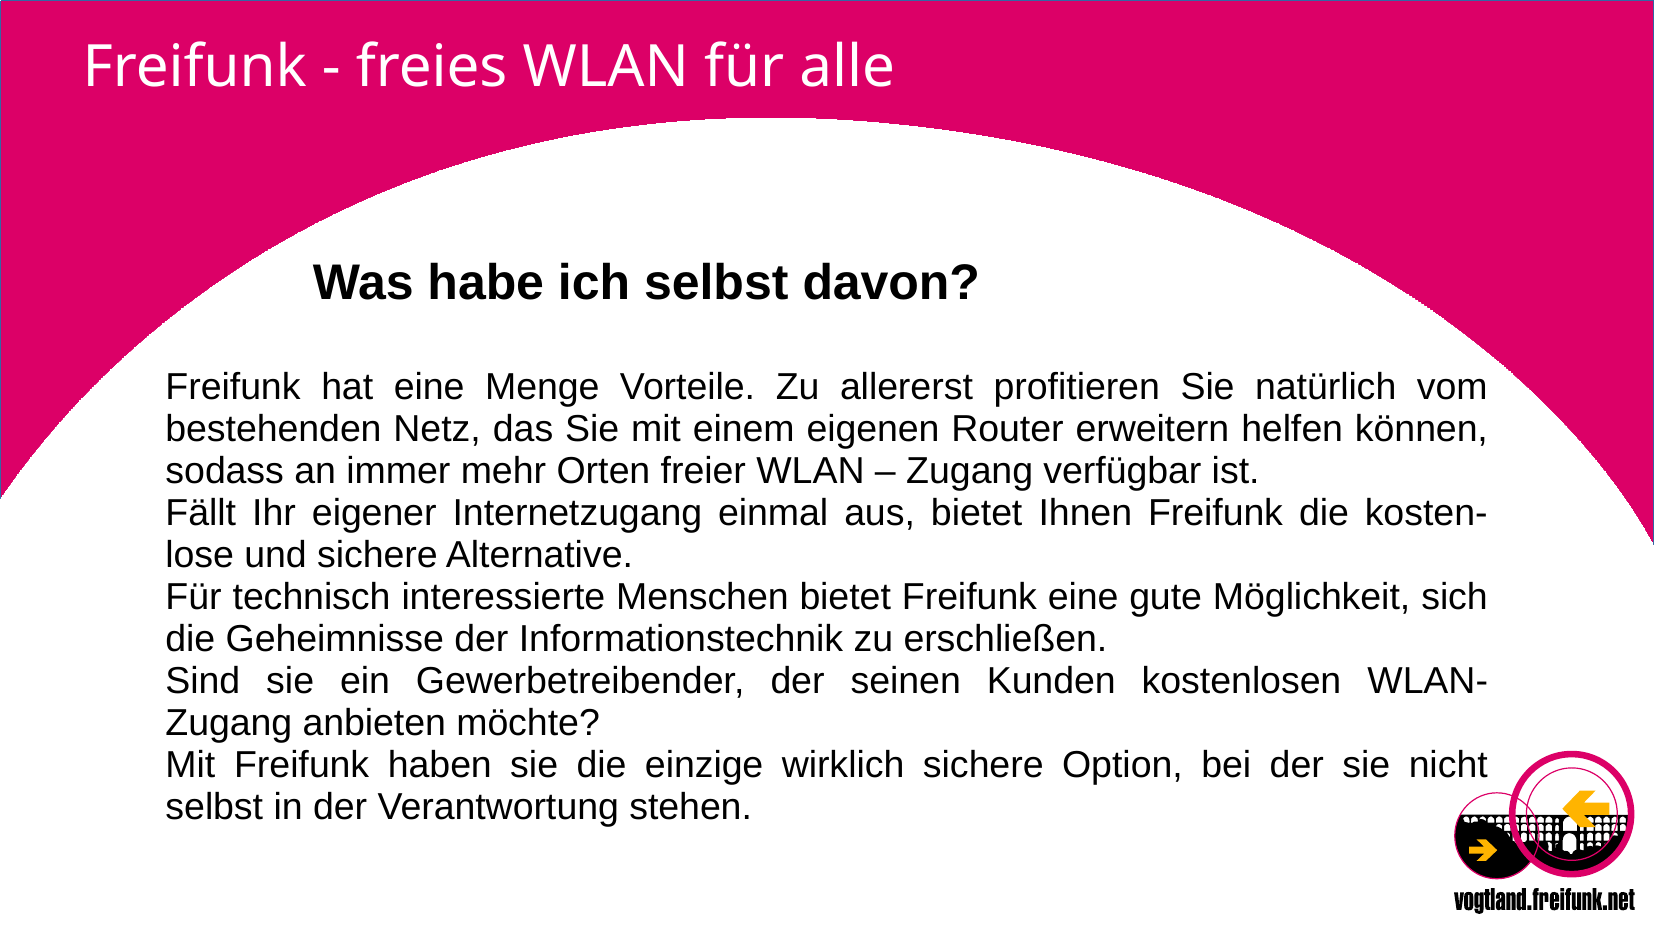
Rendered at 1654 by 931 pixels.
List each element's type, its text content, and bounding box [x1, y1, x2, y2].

subtitle Was habe ich selbst davon? Freifunk hat eine Menge Vorteile. Zu allererst profitieren Sie natürlich vom bestehenden Netz, das Sie mit einem eigenen Router erweitern helfen können, sodass an immer mehr Orten freier WLAN – Zugang verfügbar ist. Fällt Ihr eigener Internetzugang einmal aus, bietet Ihnen Freifunk die kosten-lose und sichere Alternative. Für technisch interessierte Menschen bietet Freifunk eine gute Möglichkeit, sich die Geheimnisse der Informationstechnik zu erschließen. Sind sie ein Gewerbetreibender, der seinen Kunden kostenlosen WLAN-Zugang anbieten möchte? Mit Freifunk haben sie die einzige wirklich sichere Option, bei der sie nicht selbst in der Verantwortung stehen. [165, 192, 1489, 890]
picture [1452, 749, 1636, 916]
title Freifunk - freies WLAN für alle [82, 17, 1571, 111]
text_box [0, 0, 1654, 931]
